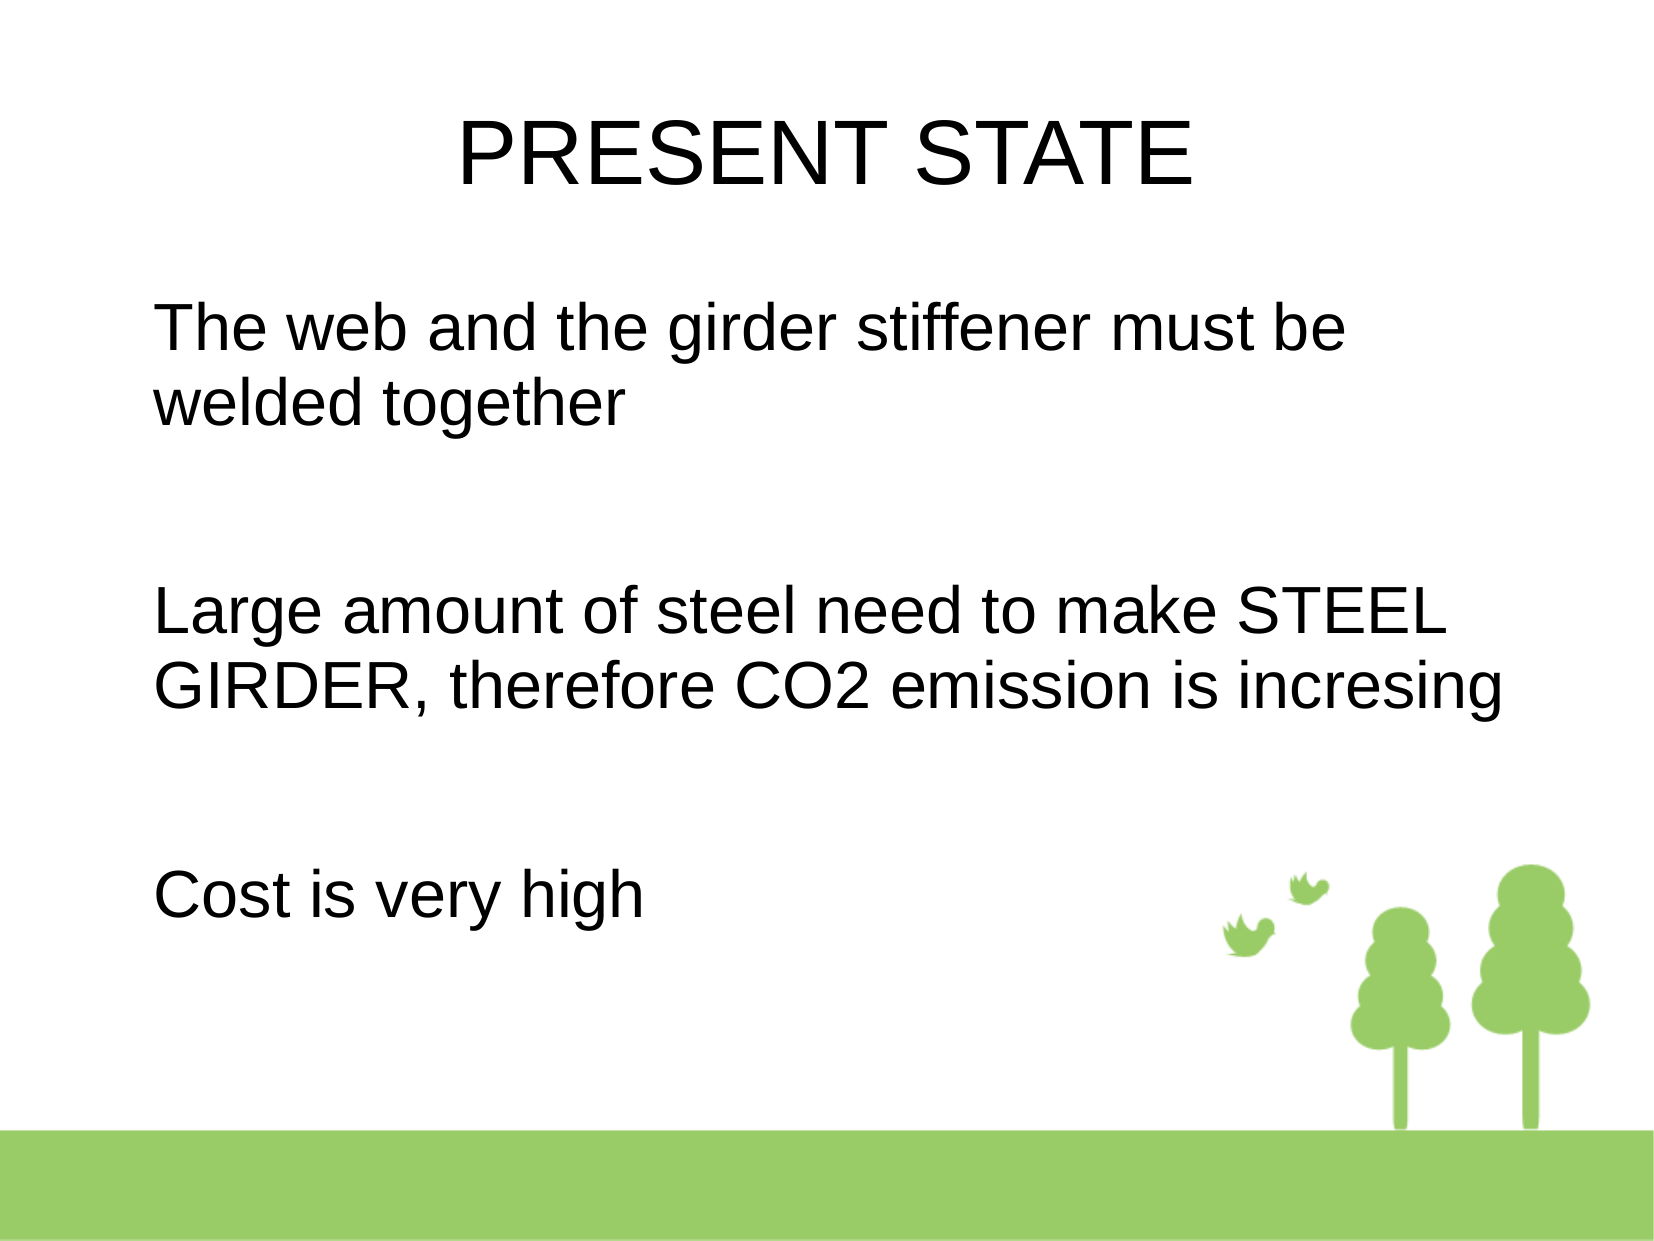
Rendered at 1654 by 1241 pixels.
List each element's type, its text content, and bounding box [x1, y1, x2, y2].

list The web and the girder stiffener must be welded together Large amount of steel need to make STEEL GIRDER, therefore CO2 emission is incresing Cost is very high [82, 290, 1571, 1010]
title PRESENT STATE [82, 49, 1571, 257]
picture [0, 0, 1654, 1241]
